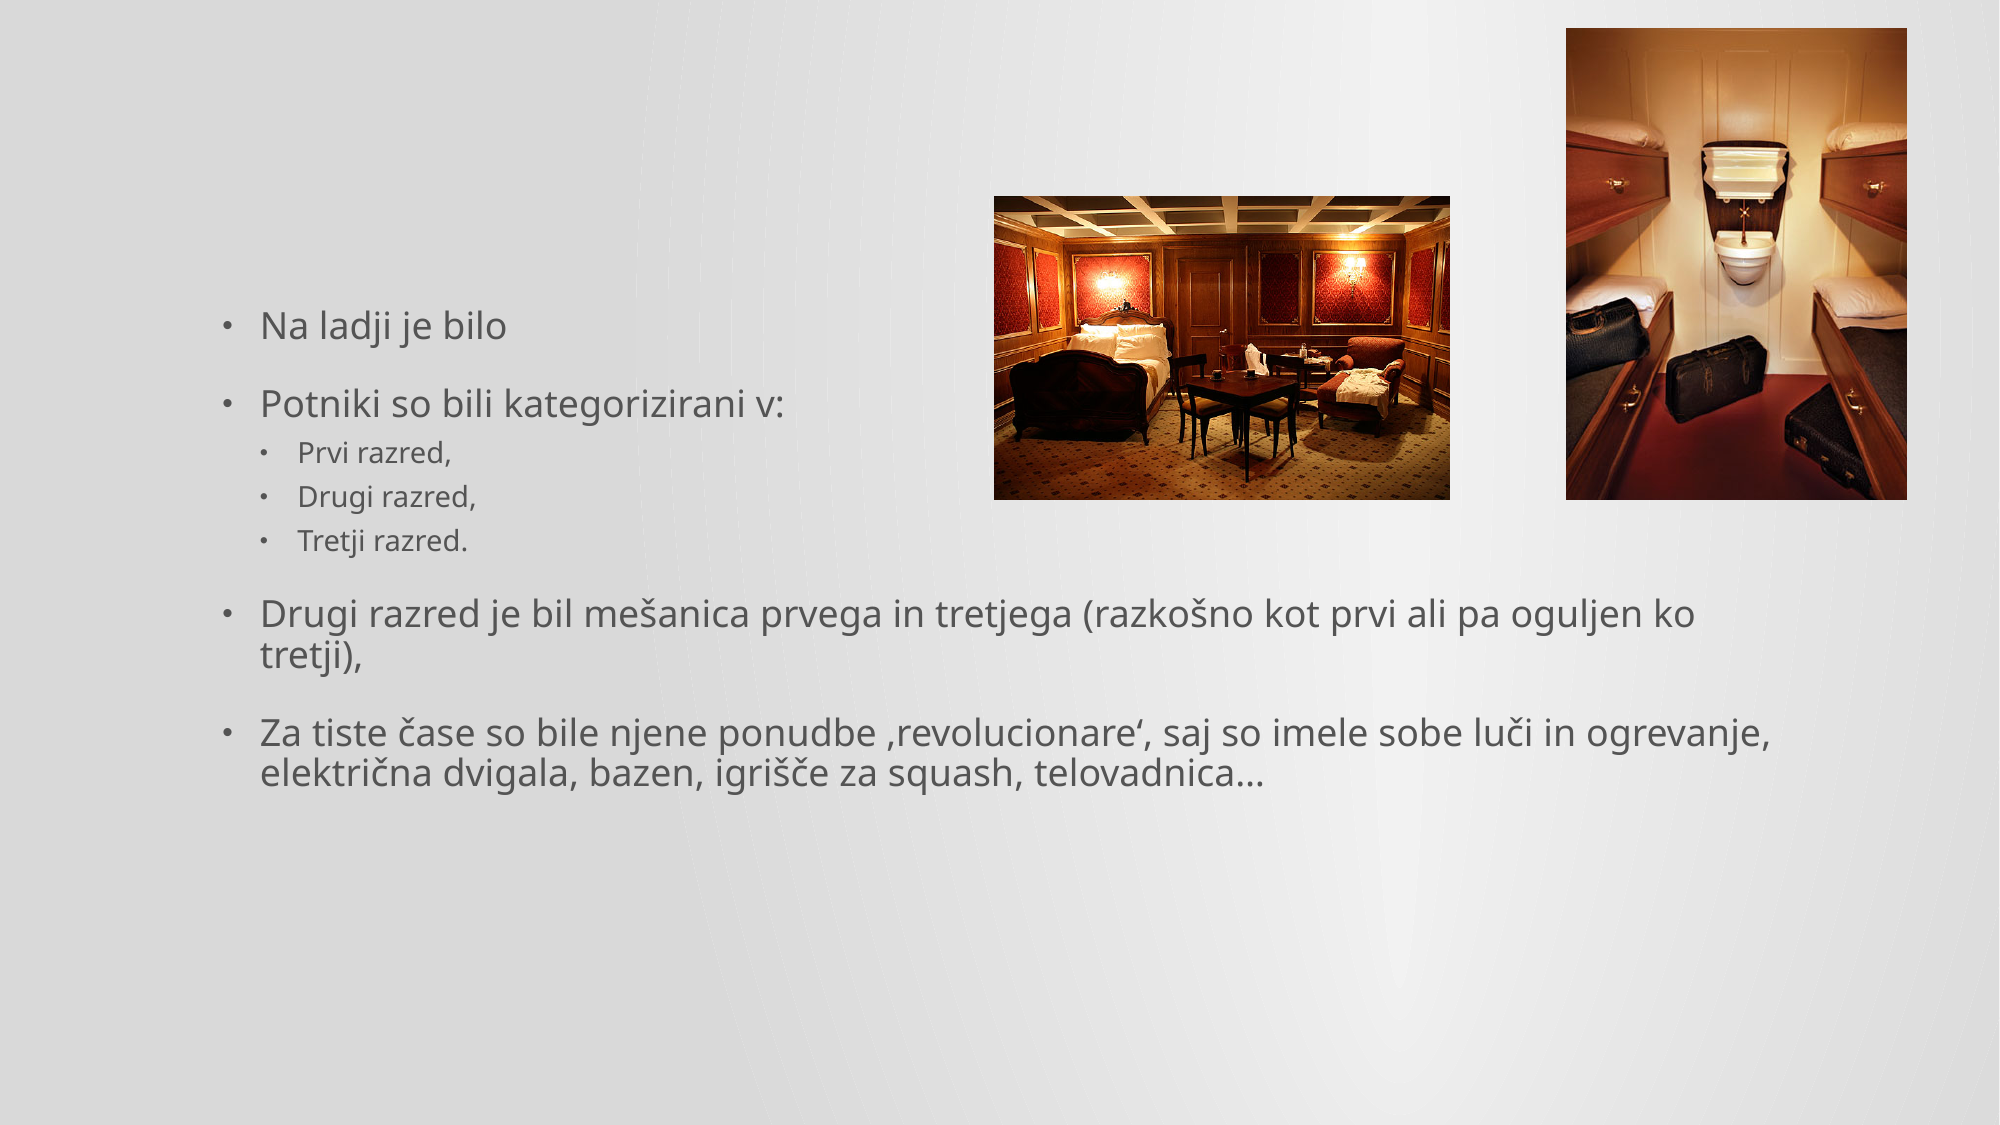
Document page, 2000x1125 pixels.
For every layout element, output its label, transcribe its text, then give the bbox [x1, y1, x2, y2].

picture [994, 196, 1450, 500]
list Na ladji je bilo Potniki so bili kategorizirani v: Prvi razred, Drugi razred, Tretji razred. Drugi razred je bil mešanica prvega in tretjega (razkošno kot prvi ali pa oguljen ko tretji), Za tiste čase so bile njene ponudbe ‚revolucionare‘, saj so imele sobe luči in ogrevanje, električna dvigala, bazen, igrišče za squash, telovadnica… [199, 299, 1800, 1013]
picture [1566, 28, 1907, 500]
